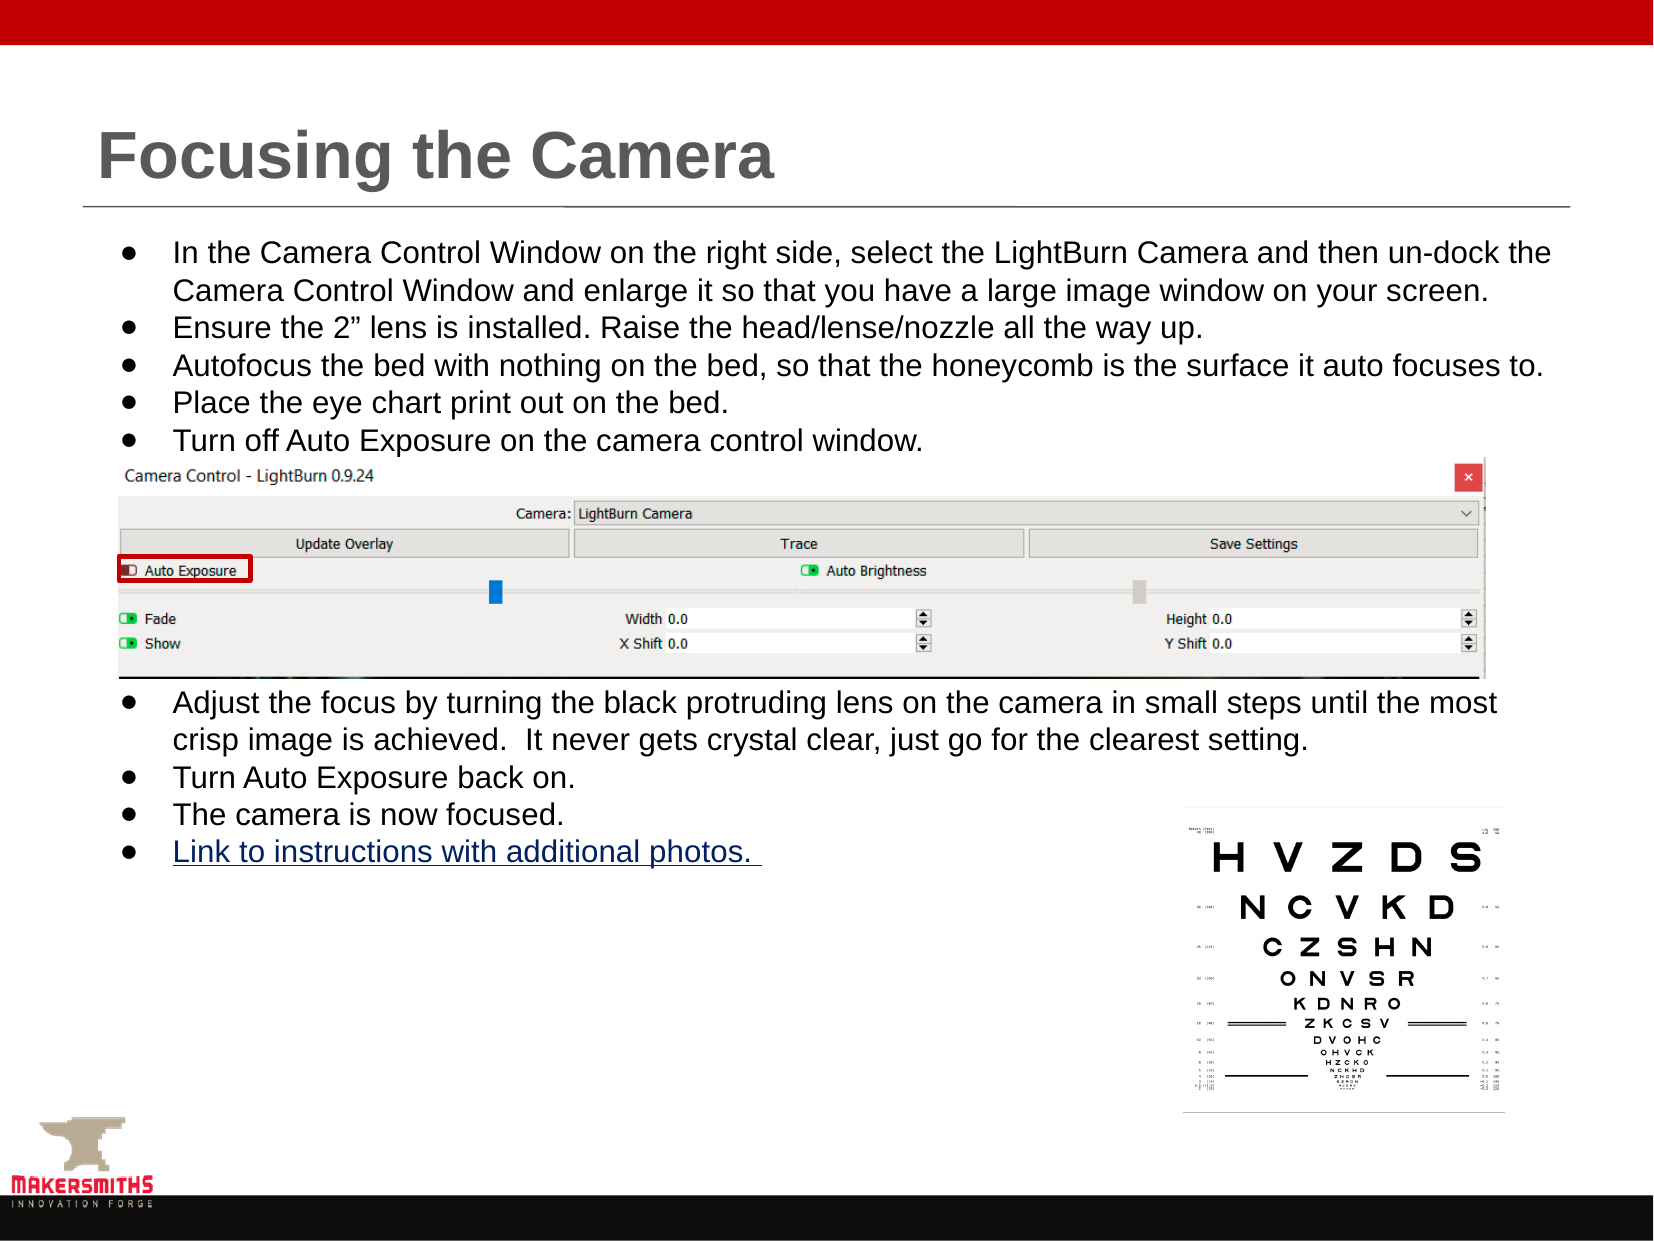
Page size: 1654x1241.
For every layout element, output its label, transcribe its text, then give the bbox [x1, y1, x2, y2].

text_box In the Camera Control Window on the right side, select the LightBurn Camera and then un-dock the Camera Control Window and enlarge it so that you have a large image window on your screen. Ensure the 2” lens is installed. Raise the head/lense/nozzle all the way up. Autofocus the bed with nothing on the bed, so that the honeycomb is the surface it auto focuses to. Place the eye chart print out on the bed. Turn off Auto Exposure on the camera control window. Adjust the focus by turning the black protruding lens on the camera in small steps until the most crisp image is achieved. It never gets crystal clear, just go for the clearest setting. Turn Auto Exposure back on. The camera is now focused. Link to instructions with additional photos. [82, 217, 1571, 467]
picture [121, 559, 248, 578]
picture [5, 1109, 158, 1216]
picture [1183, 806, 1505, 1113]
title Focusing the Camera [82, 51, 1571, 207]
picture [118, 457, 1486, 679]
